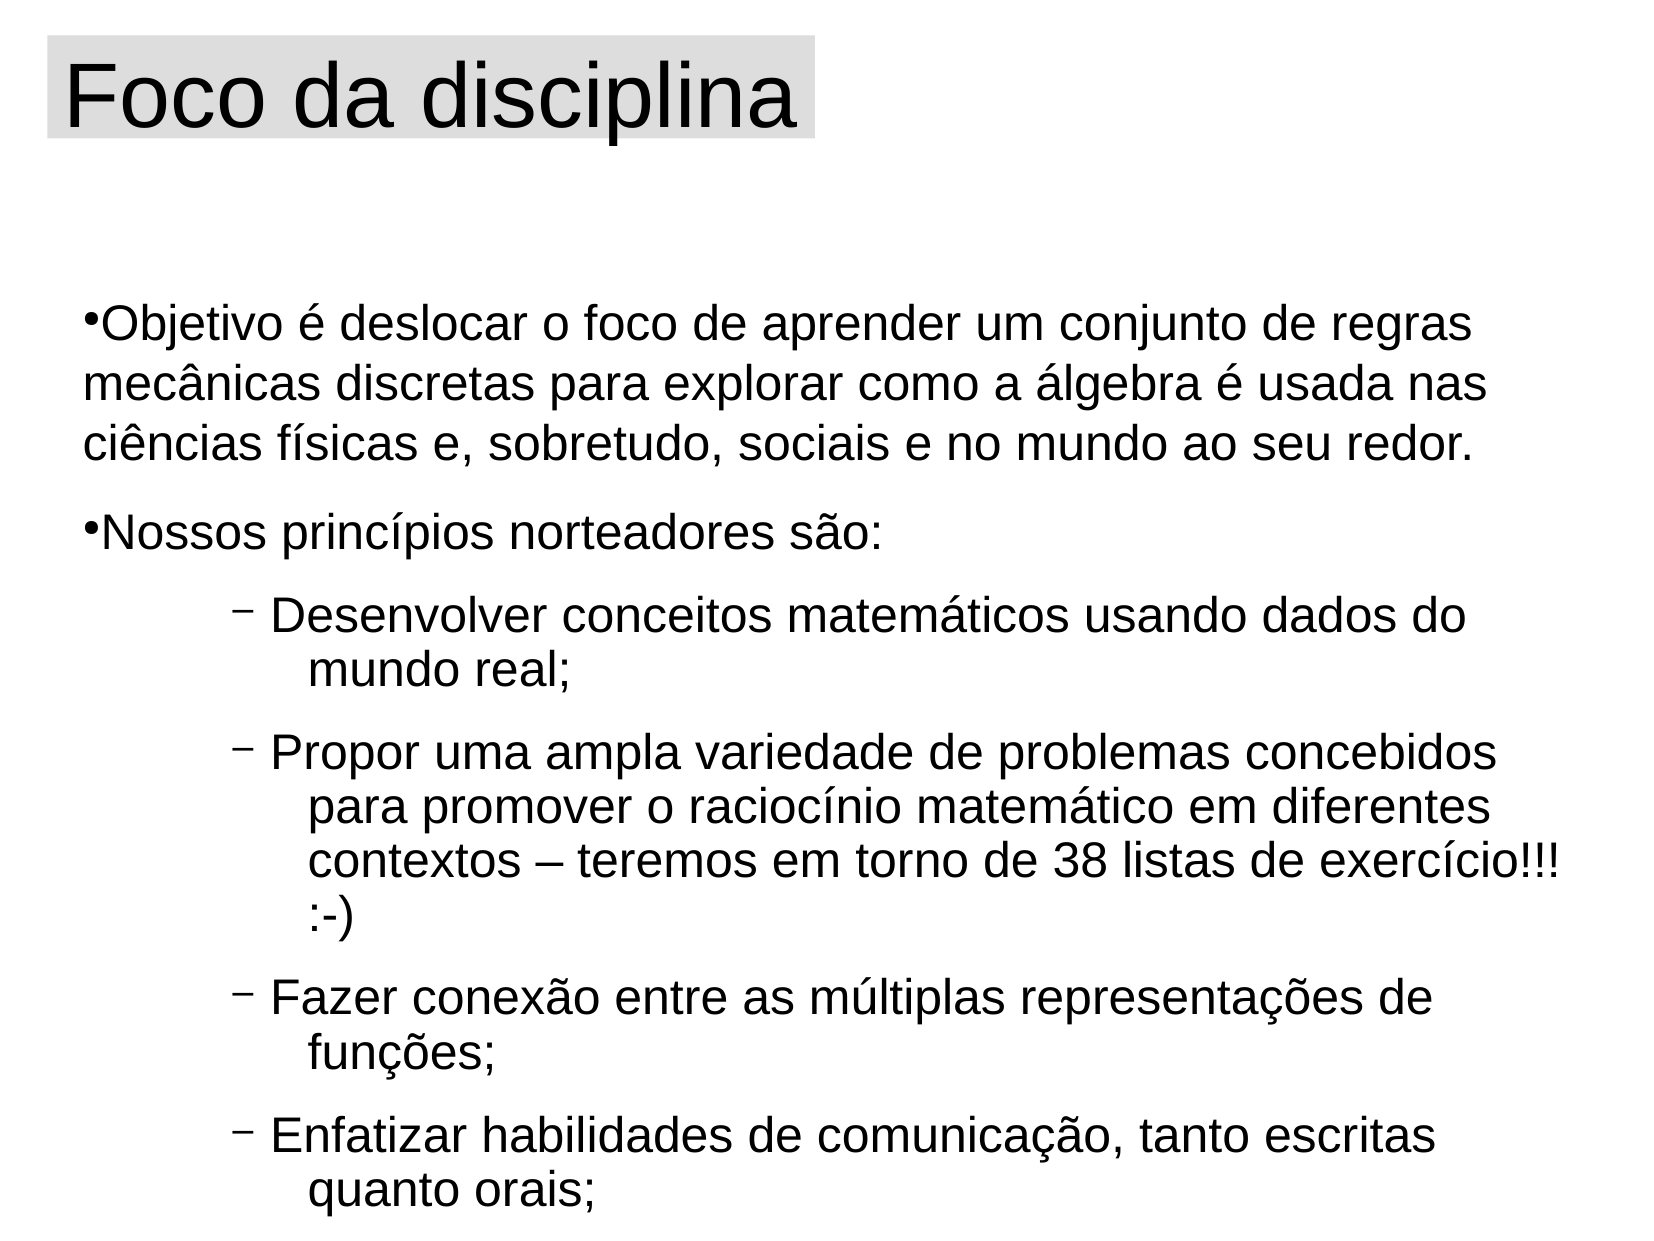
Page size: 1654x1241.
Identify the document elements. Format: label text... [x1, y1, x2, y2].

title Foco da disciplina [47, 35, 815, 139]
list Objetivo é deslocar o foco de aprender um conjunto de regras mecânicas discretas para explorar como a álgebra é usada nas ciências físicas e, sobretudo, sociais e no mundo ao seu redor. Nossos princípios norteadores são: Desenvolver conceitos matemáticos usando dados do mundo real; Propor uma ampla variedade de problemas concebidos para promover o raciocínio matemático em diferentes contextos – teremos em torno de 38 listas de exercício!!! :-) Fazer conexão entre as múltiplas representações de funções; Enfatizar habilidades de comunicação, tanto escritas quanto orais; Facilitar o uso de Tecnologia da Informação; Oferecer prática suficiente no desenvolvimento de habilidades para aprimorar a solução de problemas. [82, 290, 1571, 1205]
